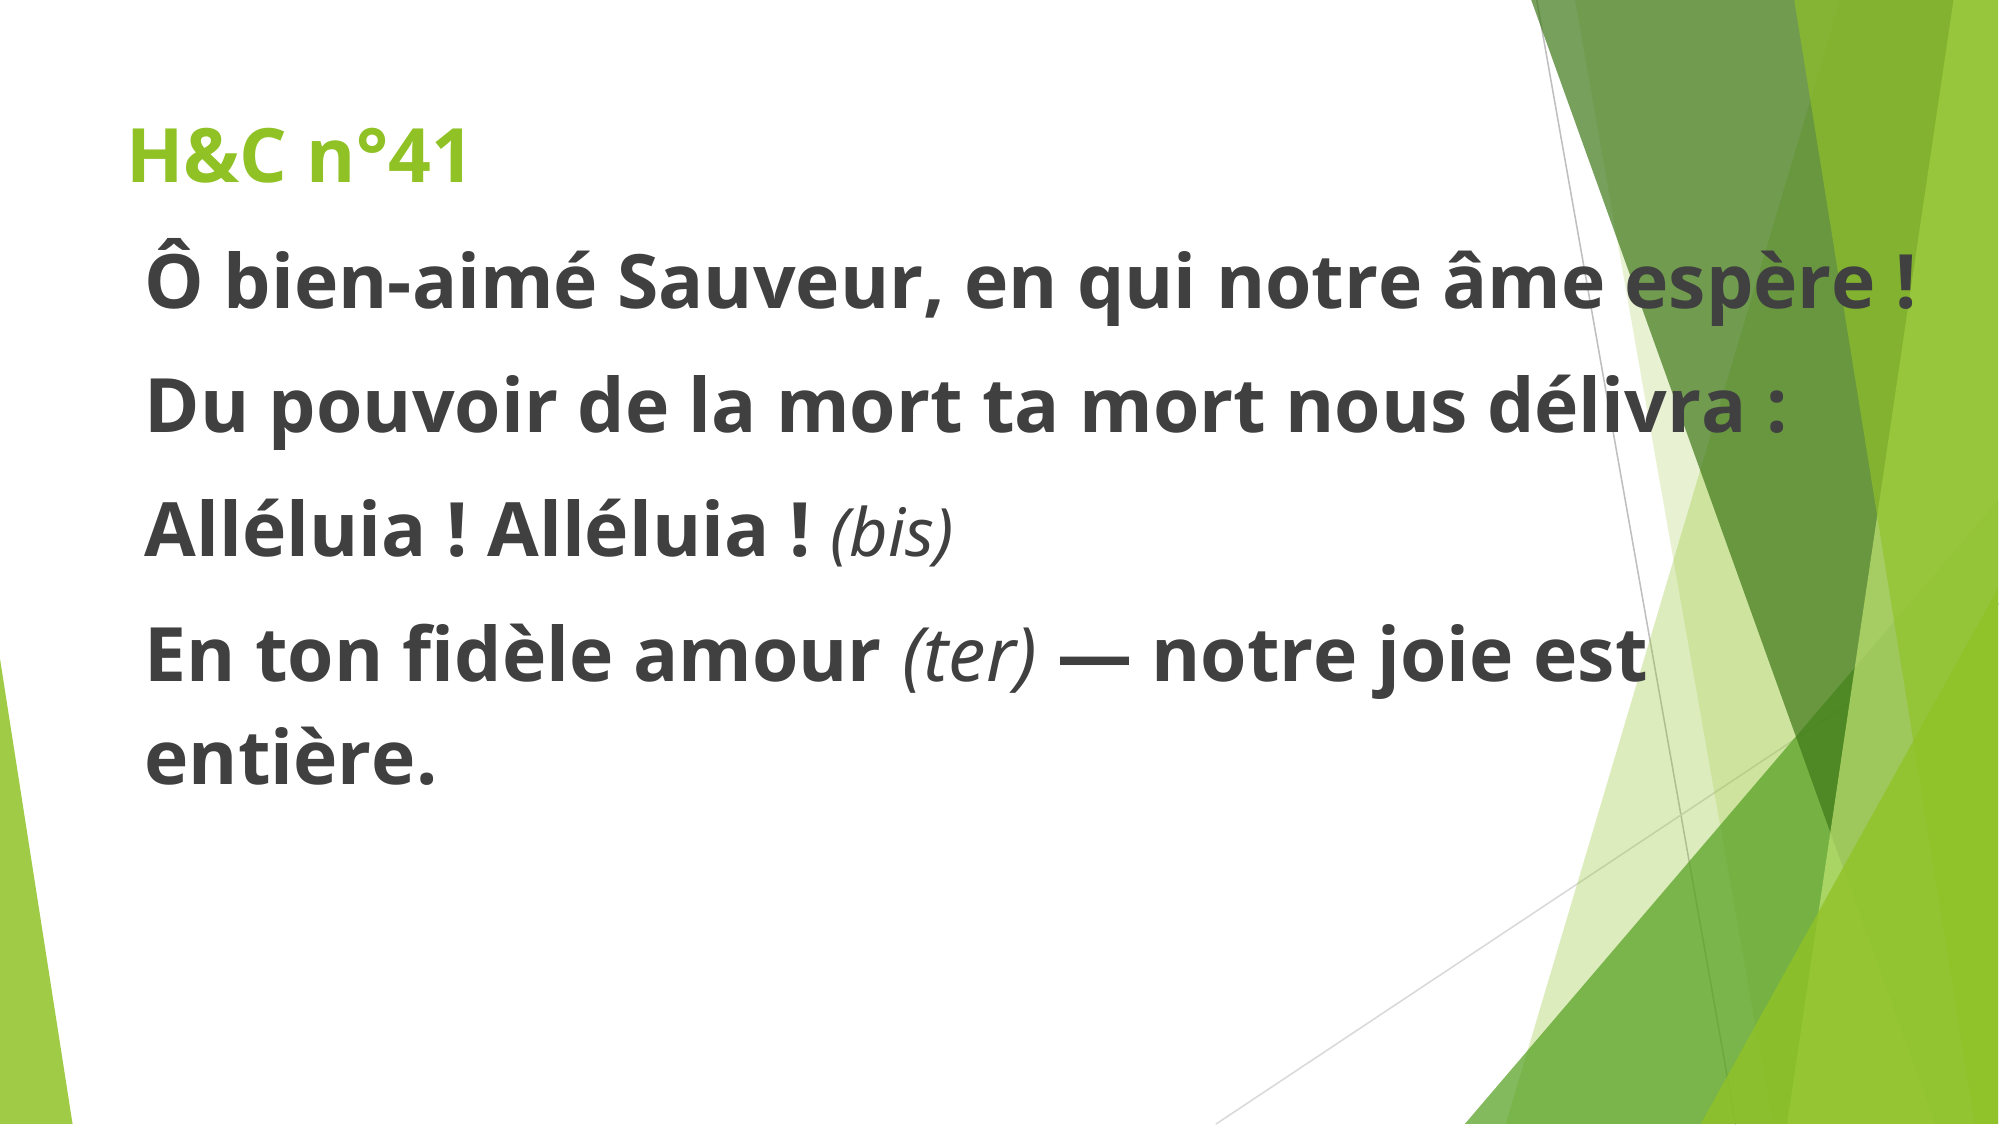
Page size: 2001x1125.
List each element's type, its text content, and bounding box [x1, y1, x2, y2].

text_box Ô bien-aimé Sauveur, en qui notre âme espère ! Du pouvoir de la mort ta mort nous délivra : Alléluia ! Alléluia ! (bis) En ton fidèle amour (ter) — notre joie est entière. [129, 212, 1961, 1074]
text_box H&C n°41 [111, 99, 1522, 213]
